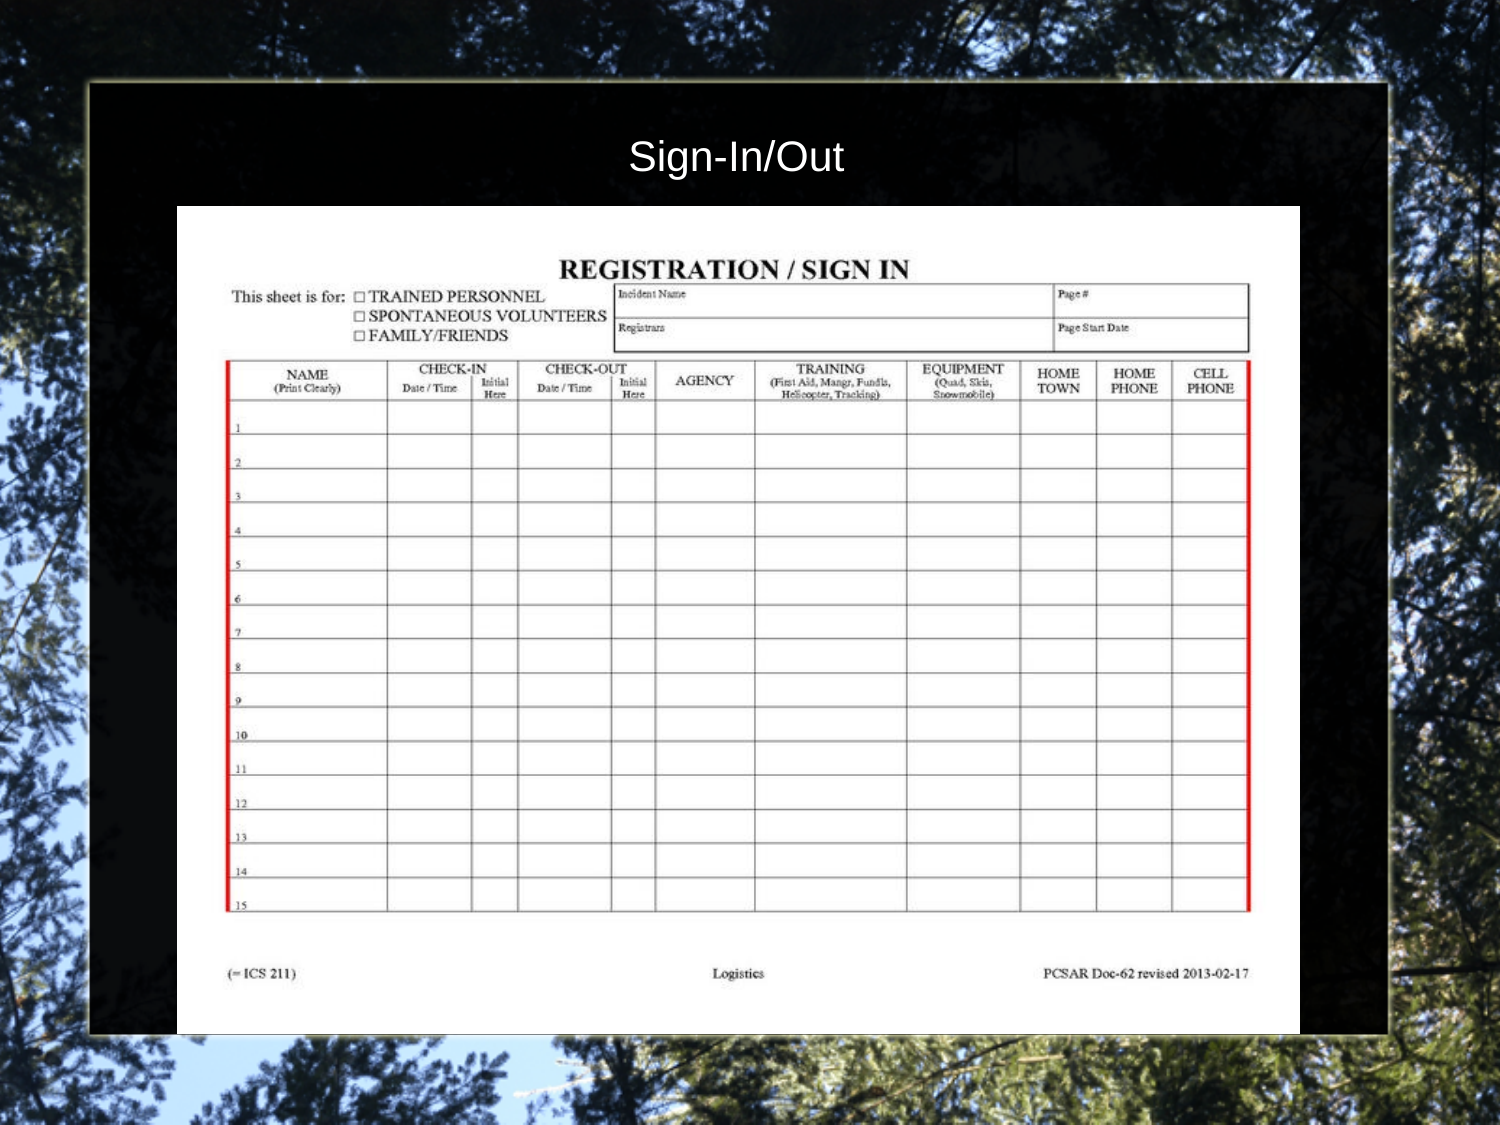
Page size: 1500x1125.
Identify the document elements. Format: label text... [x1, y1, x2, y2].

picture [0, 0, 1500, 1125]
title Sign-In/Out [80, 80, 1393, 233]
